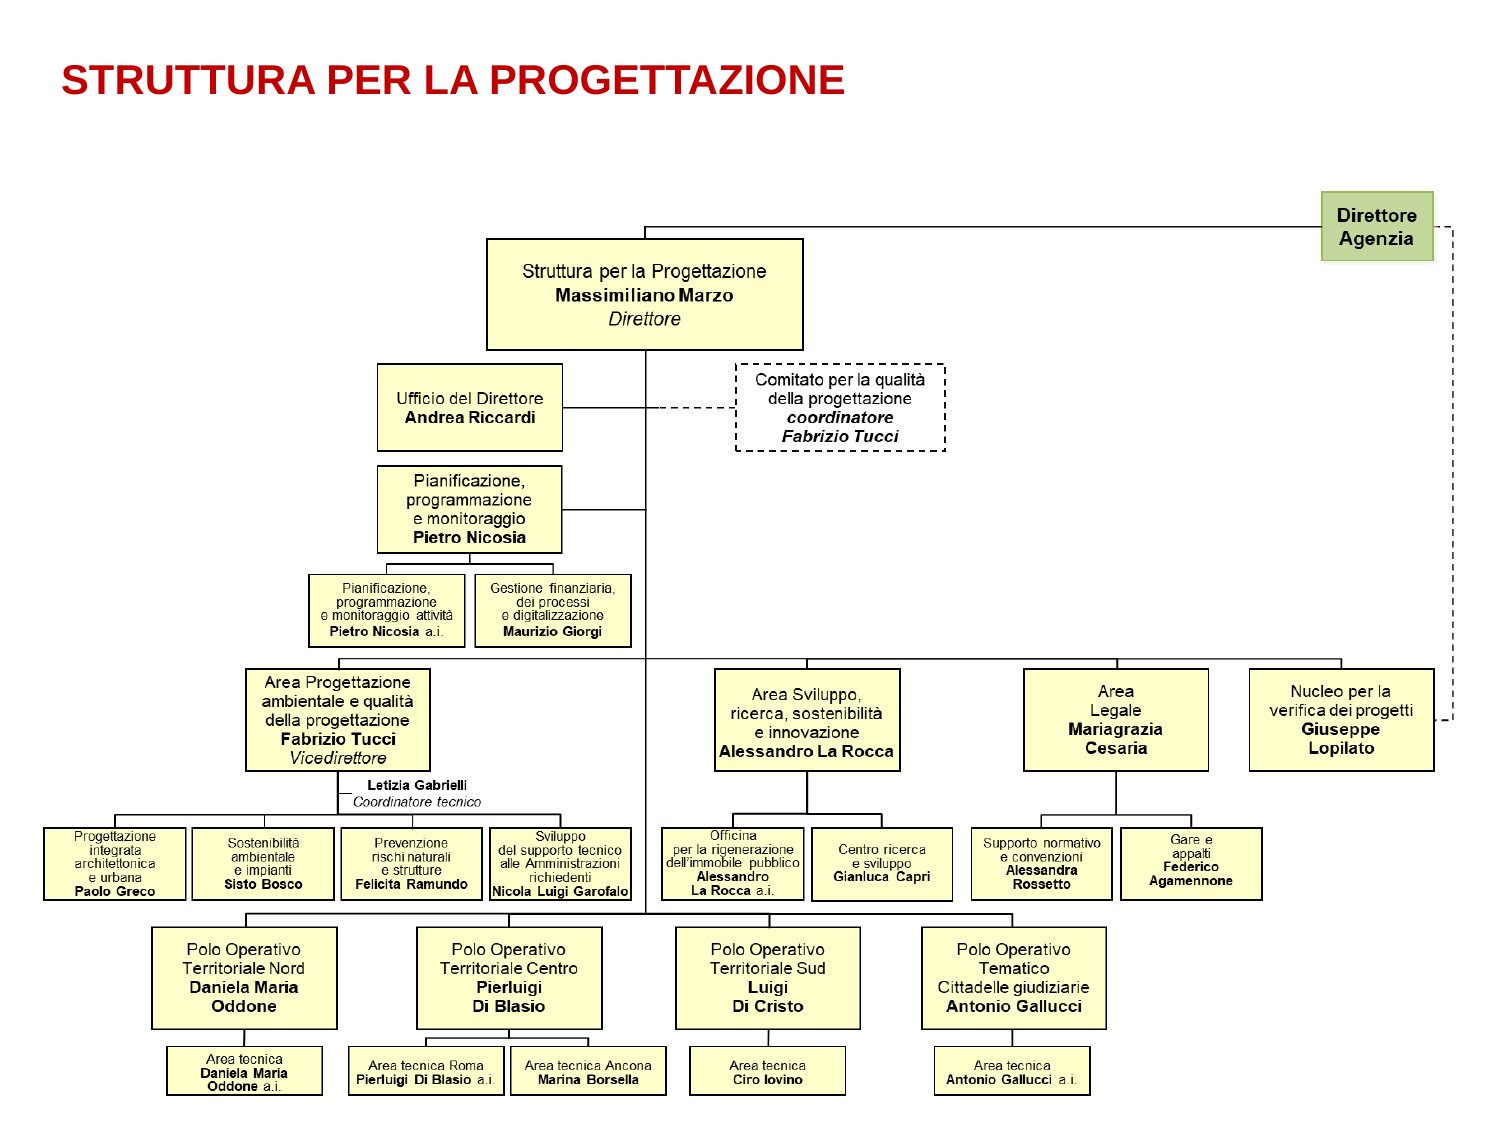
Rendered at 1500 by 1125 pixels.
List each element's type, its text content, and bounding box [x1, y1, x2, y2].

picture [43, 191, 1454, 1102]
text_box STRUTTURA PER LA PROGETTAZIONE [46, 45, 1458, 128]
